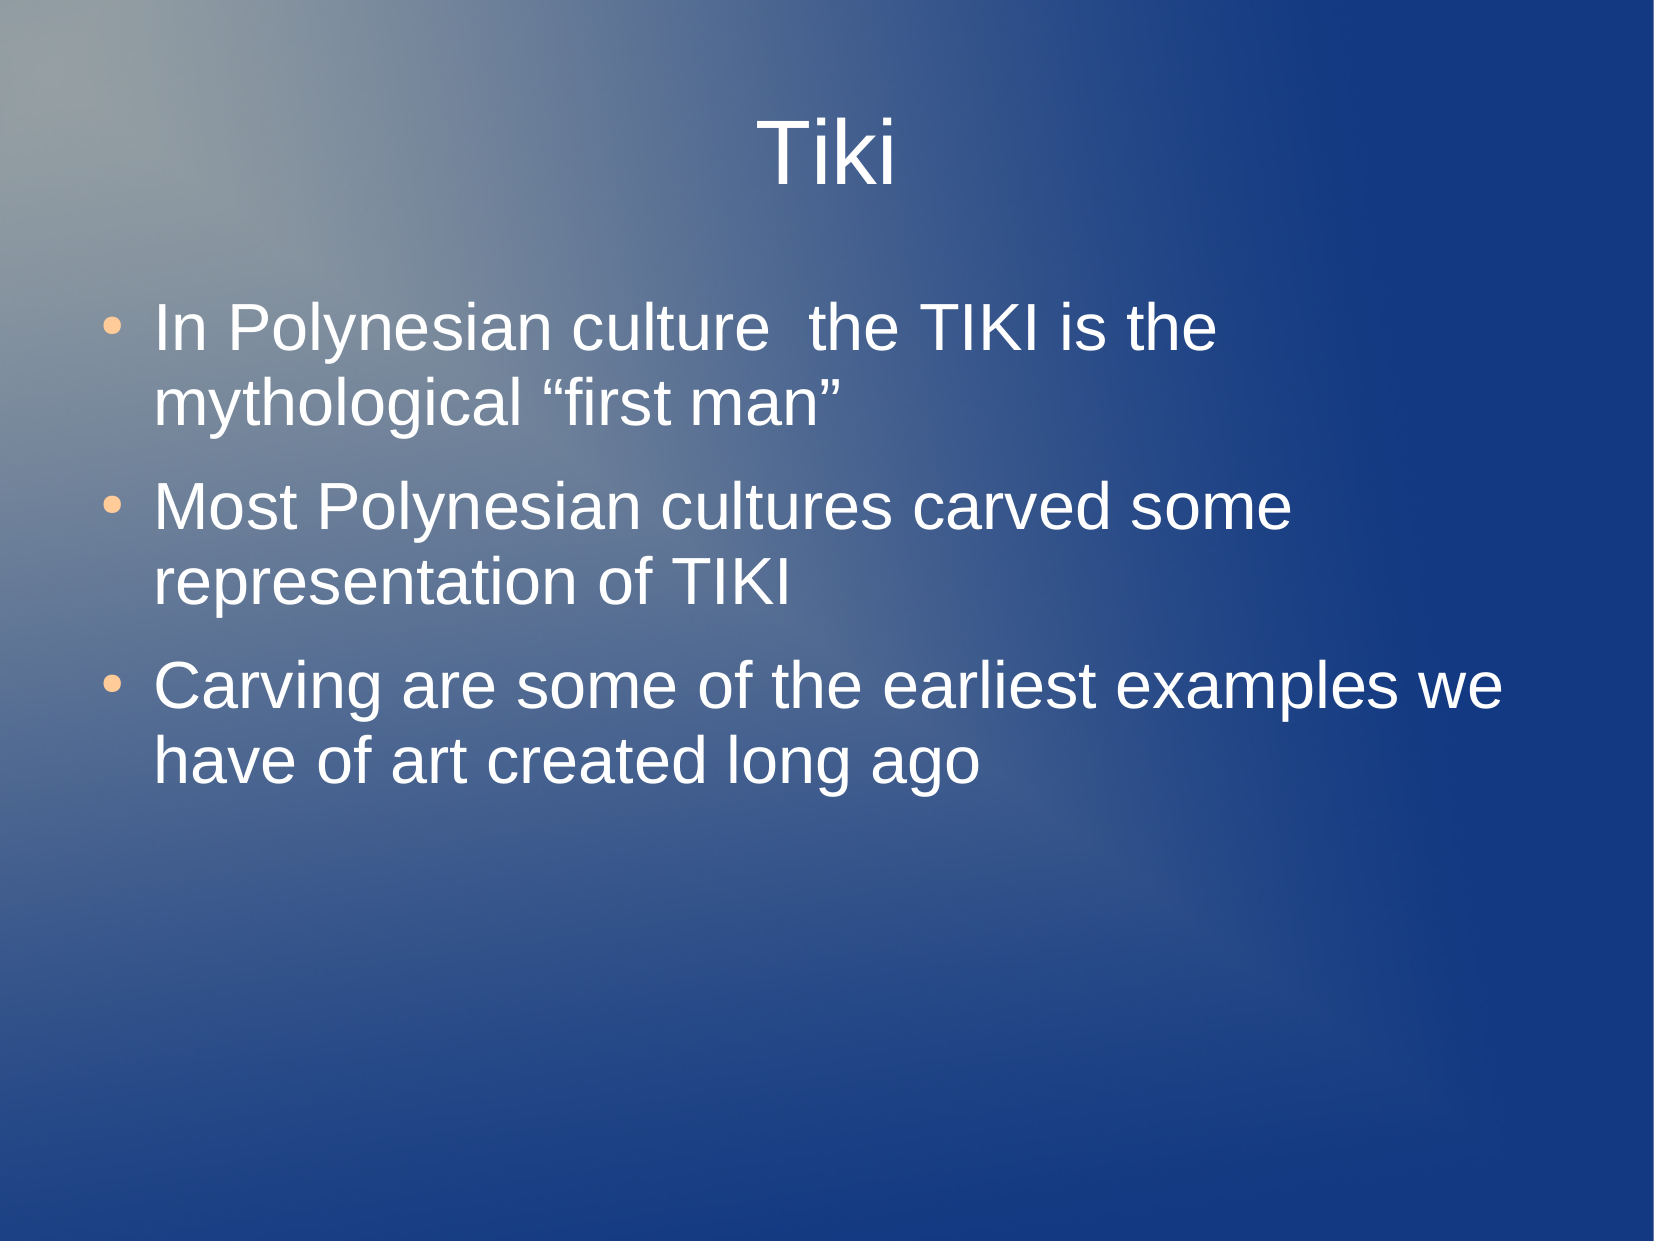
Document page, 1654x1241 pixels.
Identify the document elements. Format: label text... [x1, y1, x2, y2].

picture [0, 0, 1654, 1241]
title Tiki [82, 49, 1571, 257]
list In Polynesian culture the TIKI is the mythological “first man” Most Polynesian cultures carved some representation of TIKI Carving are some of the earliest examples we have of art created long ago [82, 290, 1571, 1109]
